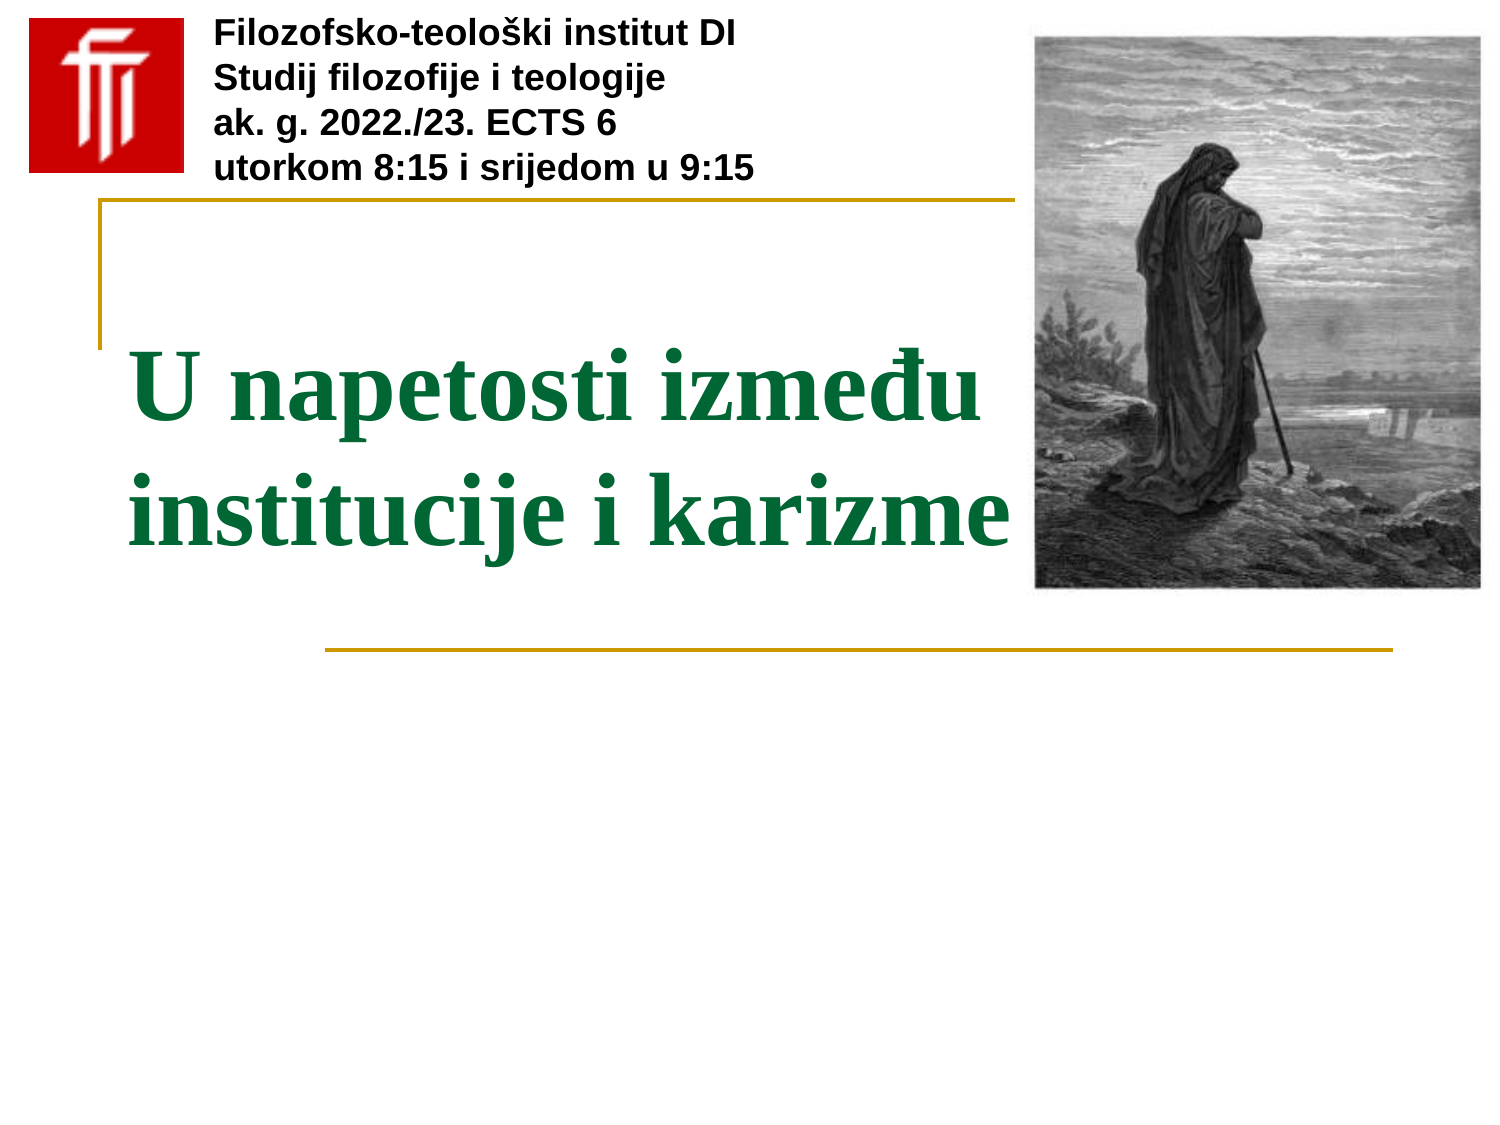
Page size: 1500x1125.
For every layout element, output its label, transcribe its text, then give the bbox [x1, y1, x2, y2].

title U napetosti između institucije i karizme [112, 290, 1015, 591]
picture [1015, 0, 1500, 646]
picture [29, 18, 184, 173]
text_box Filozofsko-teološki institut DI Studij filozofije i teologije ak. g. 2022./23. ECTS 6 utorkom 8:15 i srijedom u 9:15 [198, 0, 963, 196]
